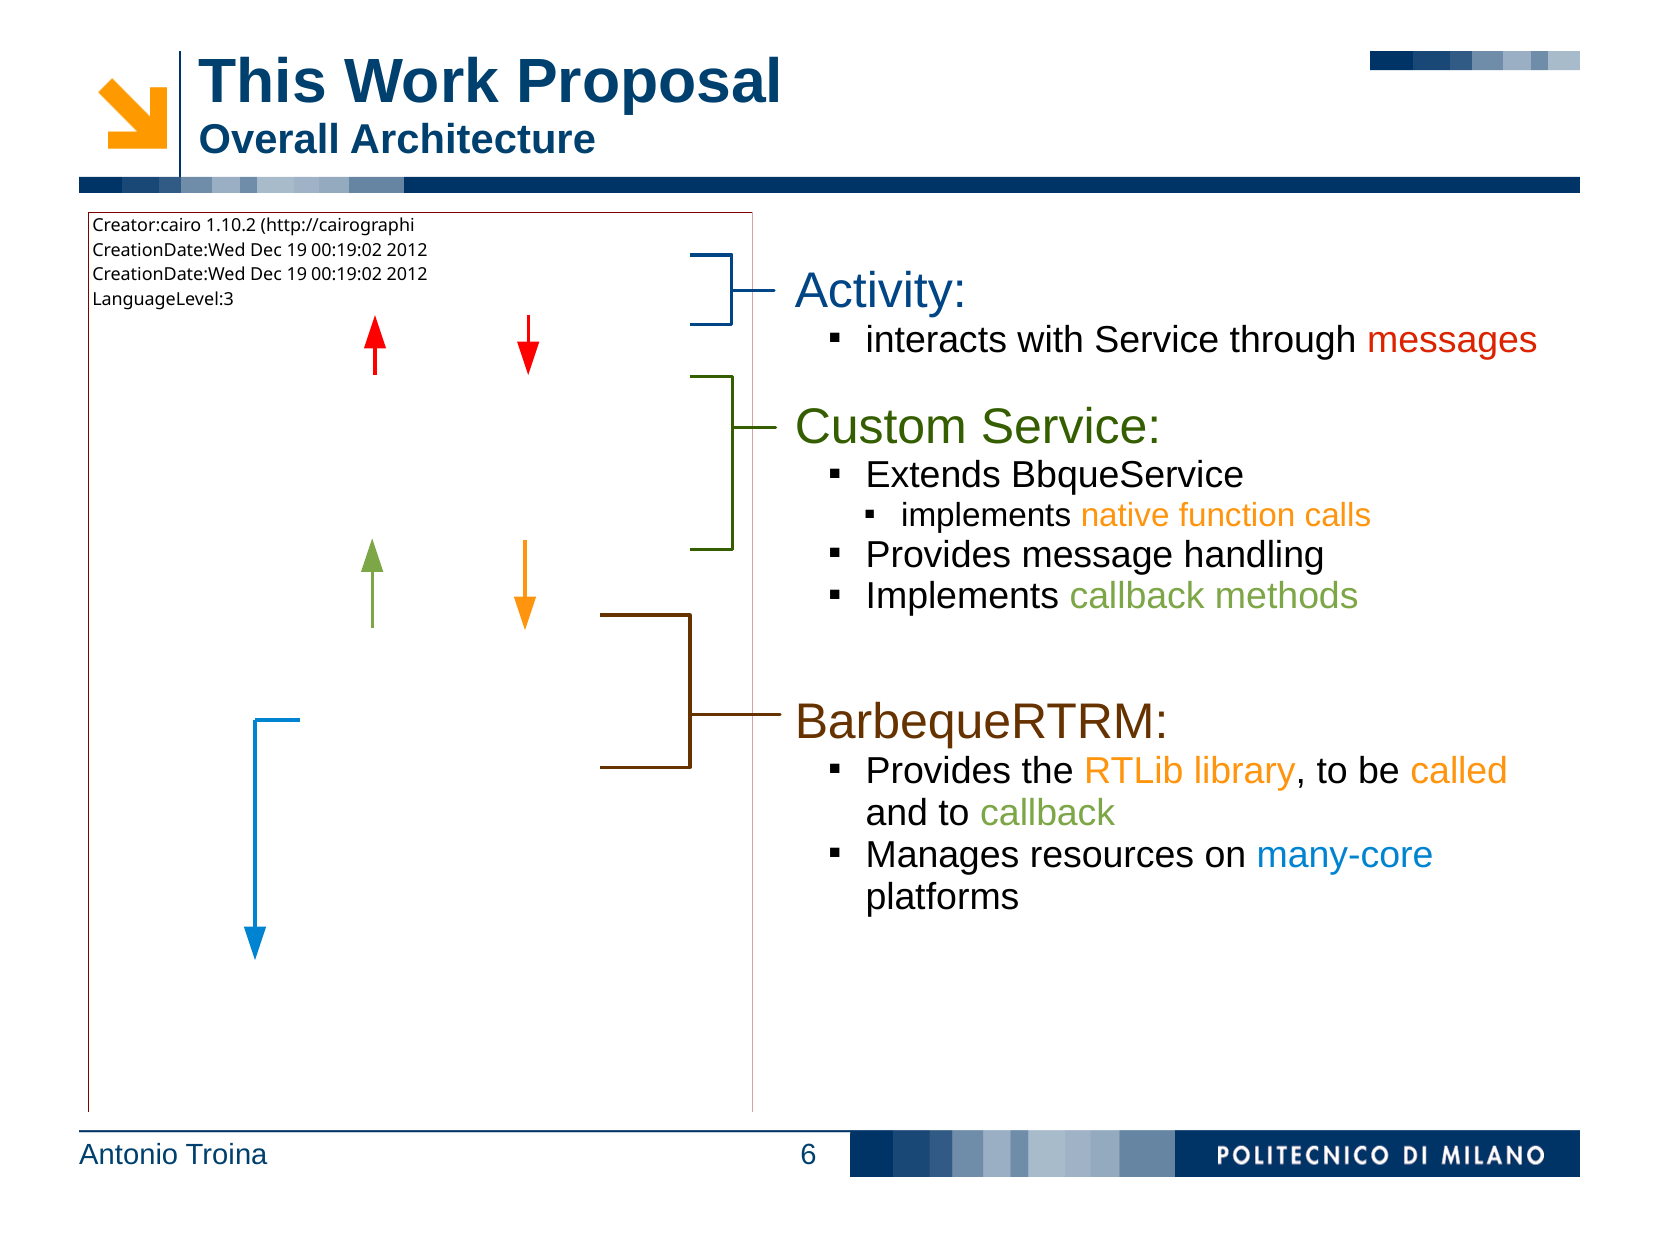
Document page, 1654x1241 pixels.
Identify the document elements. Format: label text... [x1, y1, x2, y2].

picture [79, 1126, 1580, 1177]
title This Work Proposal Overall Architecture [198, 45, 1574, 163]
picture [86, 211, 753, 1112]
text_box Activity: interacts with Service through messages [780, 255, 1576, 368]
picture [79, 51, 1580, 193]
picture [85, 1147, 92, 1156]
text_box Custom Service: Extends BbqueService implements native function calls Provides message handling Implements callback methods [780, 390, 1576, 625]
text_box BarbequeRTRM: Provides the RTLib library, to be called and to callback Manages resources on many-core platforms [780, 686, 1576, 925]
